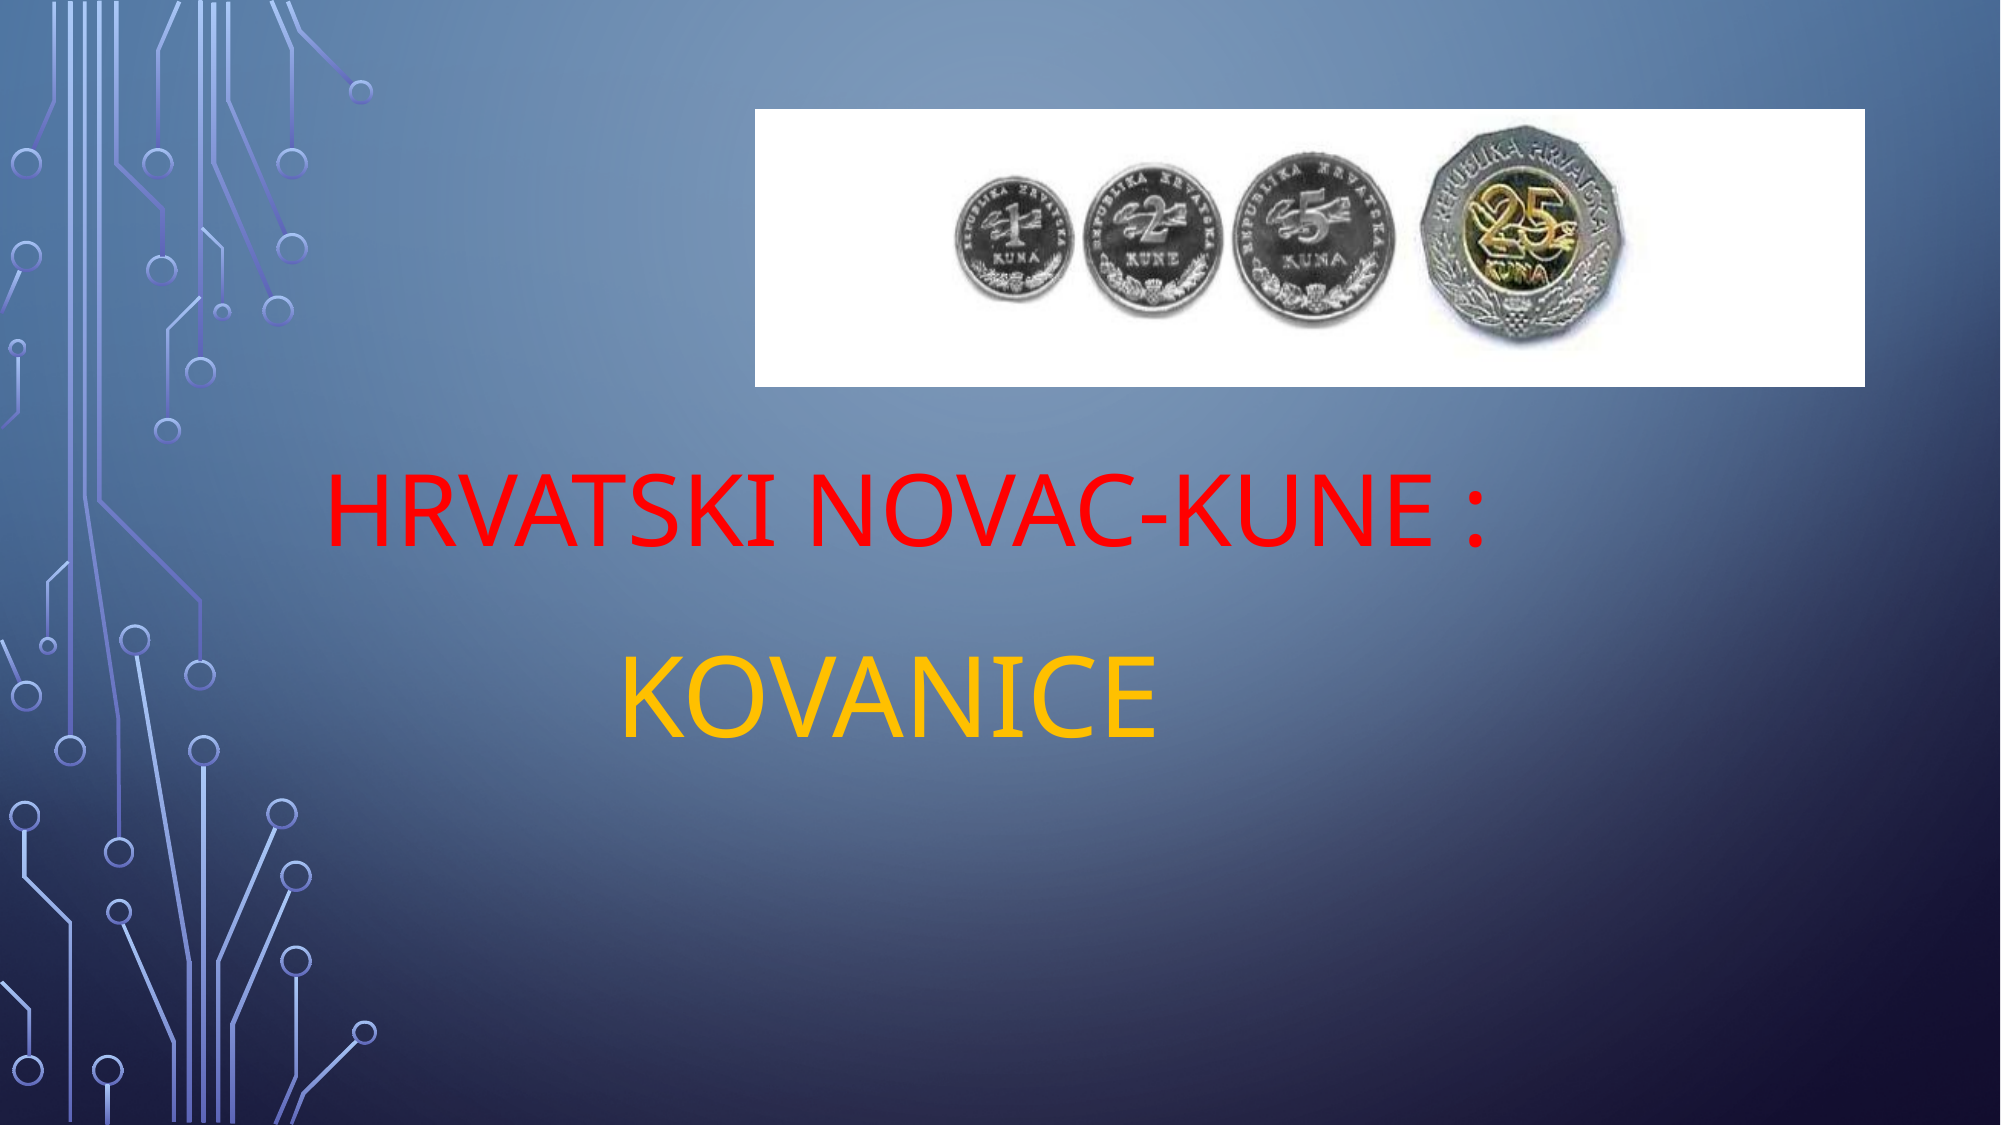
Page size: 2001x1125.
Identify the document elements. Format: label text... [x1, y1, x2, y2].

subtitle KOVANICE [307, 590, 1750, 863]
title Hrvatski novac-KUNE : [307, 184, 1750, 576]
picture [755, 109, 1865, 387]
